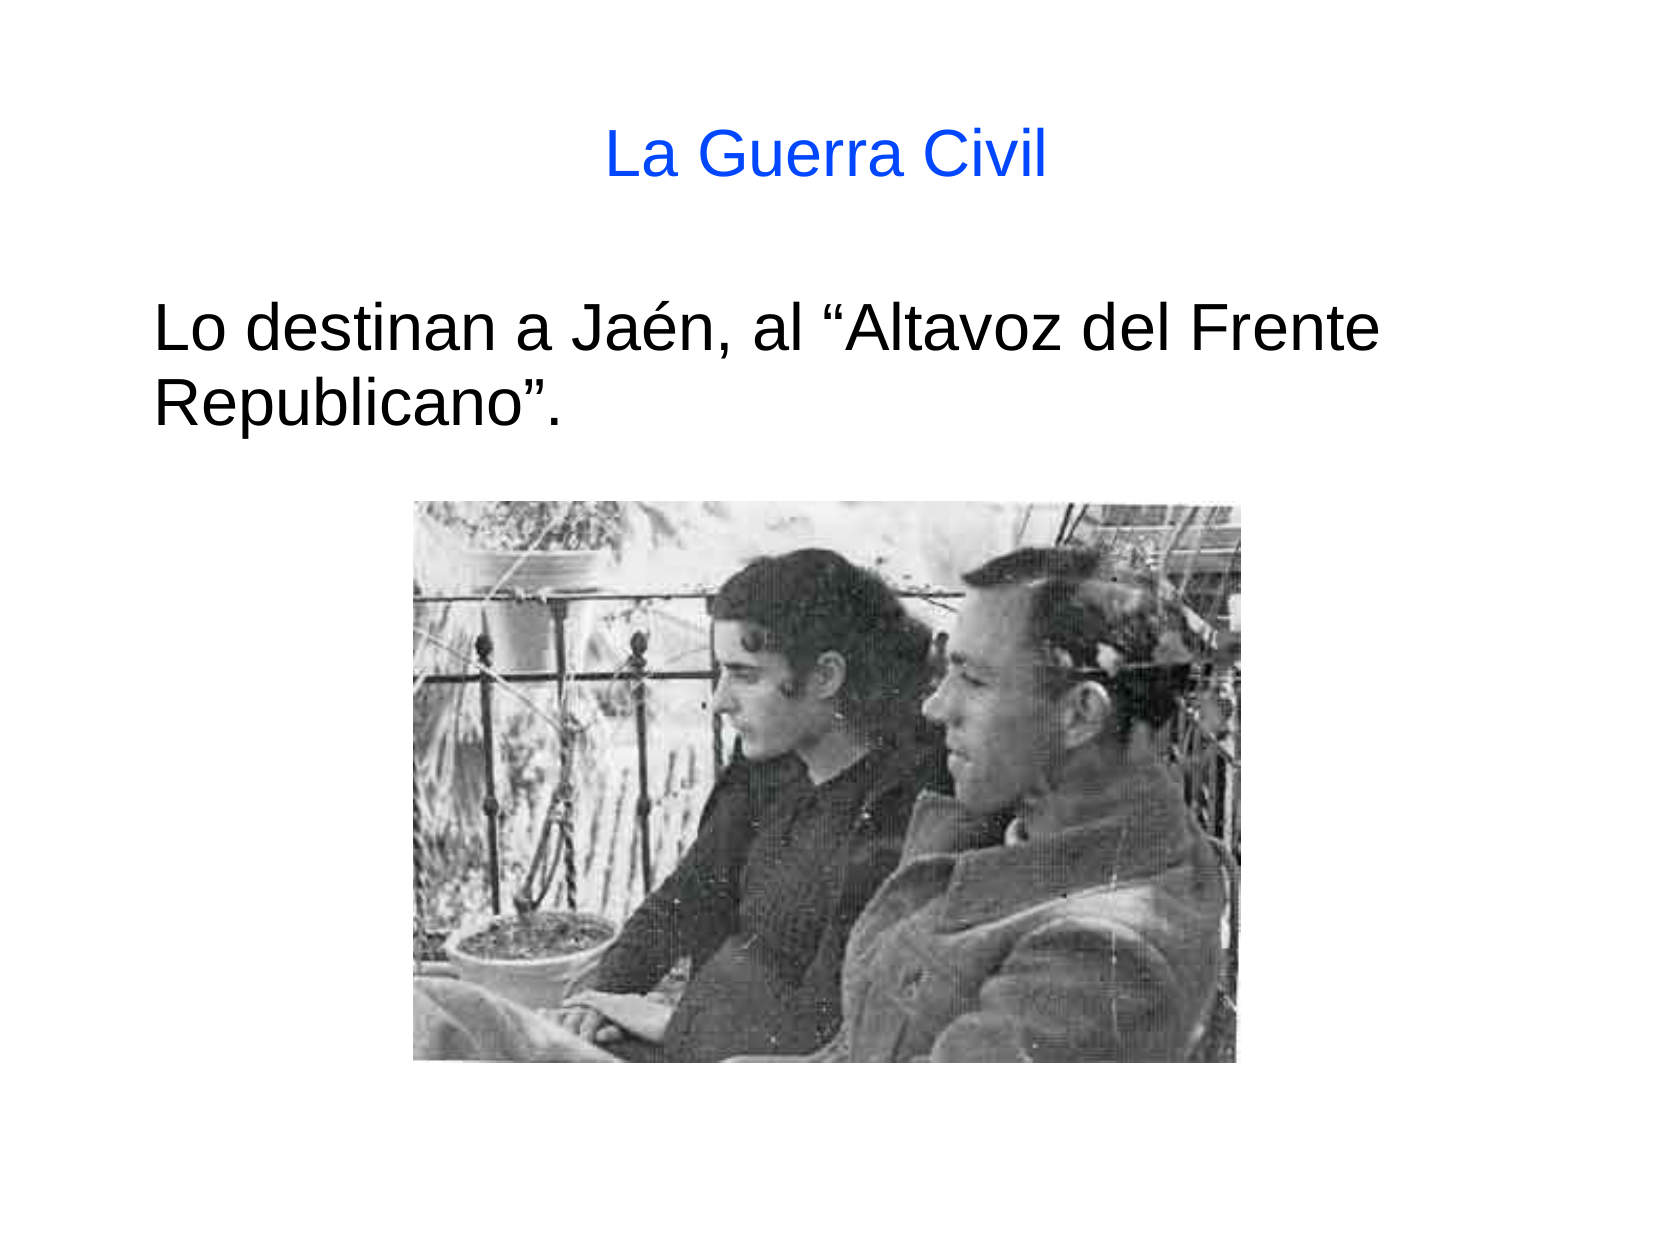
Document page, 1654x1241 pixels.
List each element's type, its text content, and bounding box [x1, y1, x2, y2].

title La Guerra Civil [82, 49, 1571, 257]
picture [413, 501, 1241, 1063]
list Lo destinan a Jaén, al “Altavoz del Frente Republicano”. [82, 290, 1571, 1109]
